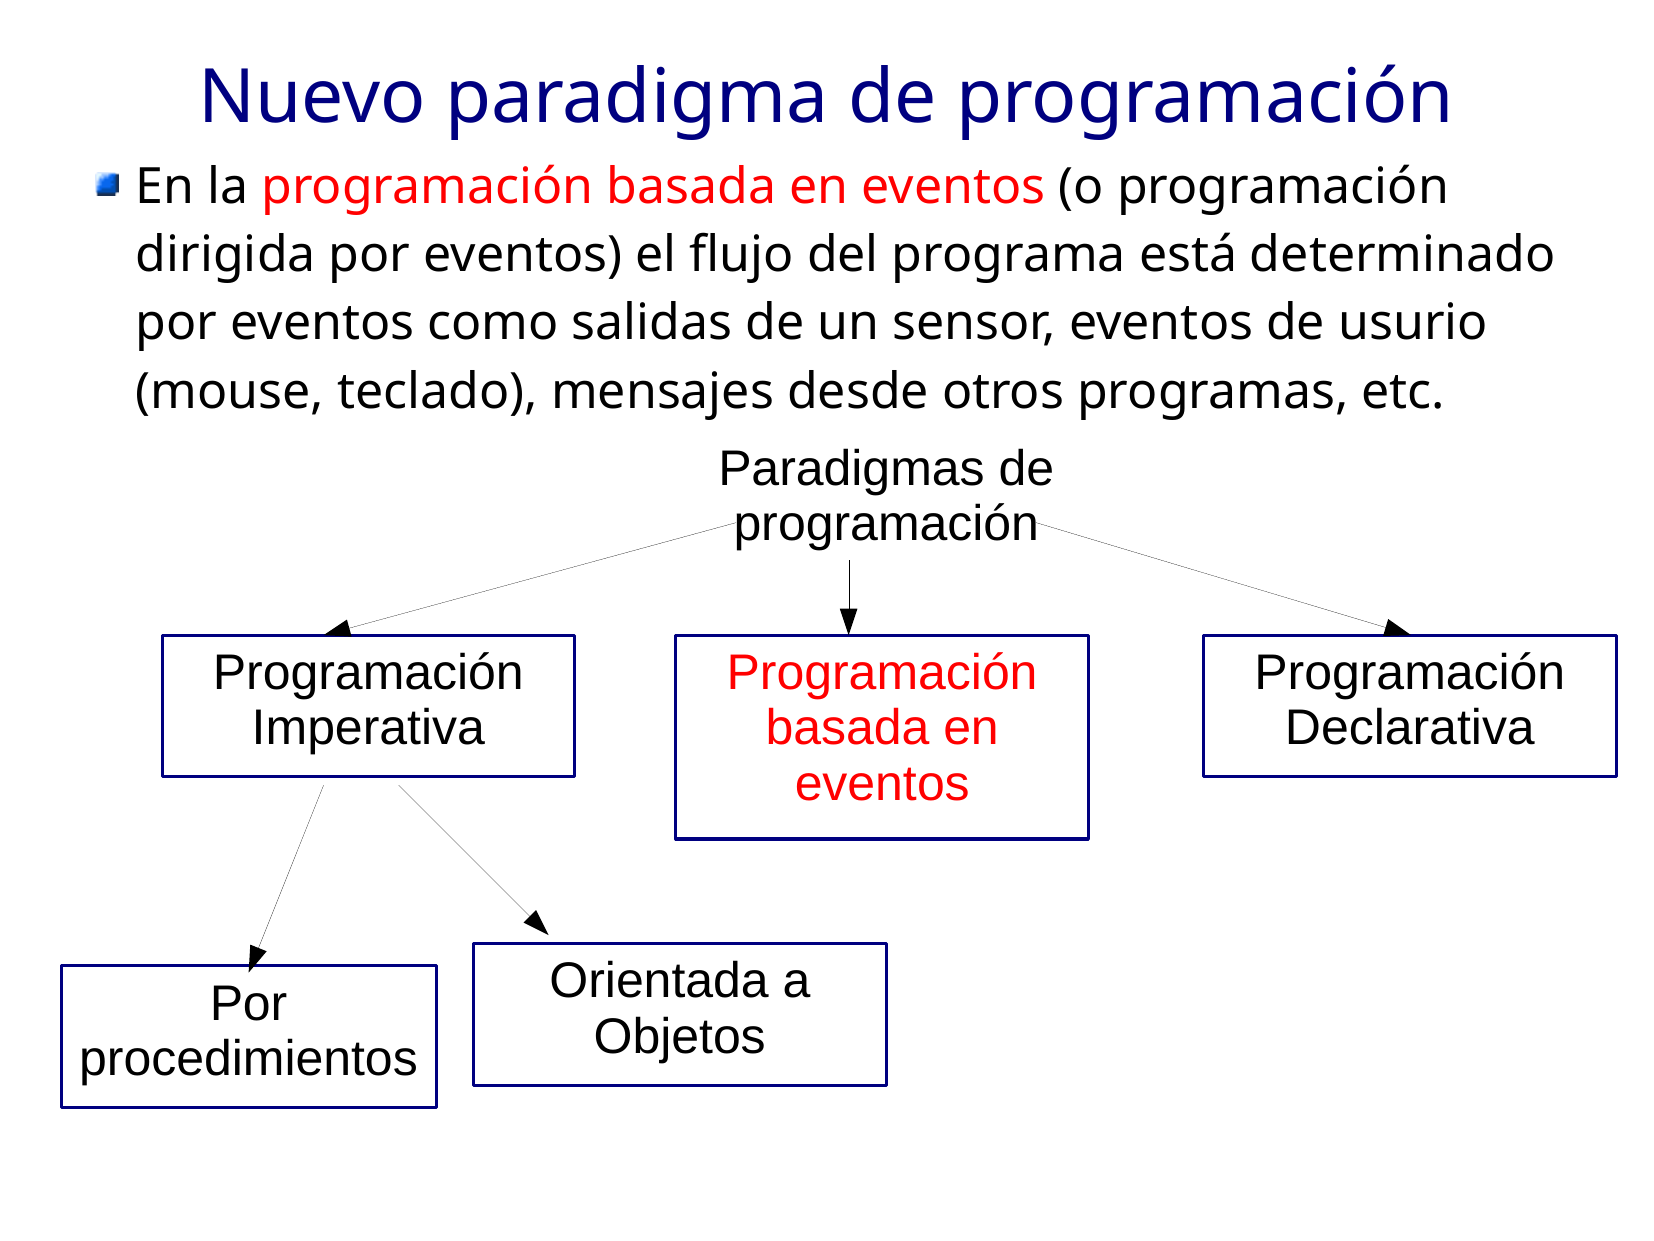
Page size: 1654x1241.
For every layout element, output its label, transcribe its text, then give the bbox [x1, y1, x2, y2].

list En la programación basada en eventos (o programación dirigida por eventos) el flujo del programa está determinado por eventos como salidas de un sensor, eventos de usurio (mouse, teclado), mensajes desde otros programas, etc. [82, 150, 1571, 488]
title Nuevo paradigma de programación [82, 43, 1571, 145]
text_box Paradigmas de programación [680, 430, 1093, 573]
text_box Programación basada en eventos [675, 635, 1089, 839]
text_box Programación Imperativa [162, 635, 575, 777]
text_box Programación Declarativa [1203, 635, 1617, 777]
text_box Por procedimientos [61, 965, 437, 1108]
text_box Orientada a Objetos [473, 943, 887, 1086]
